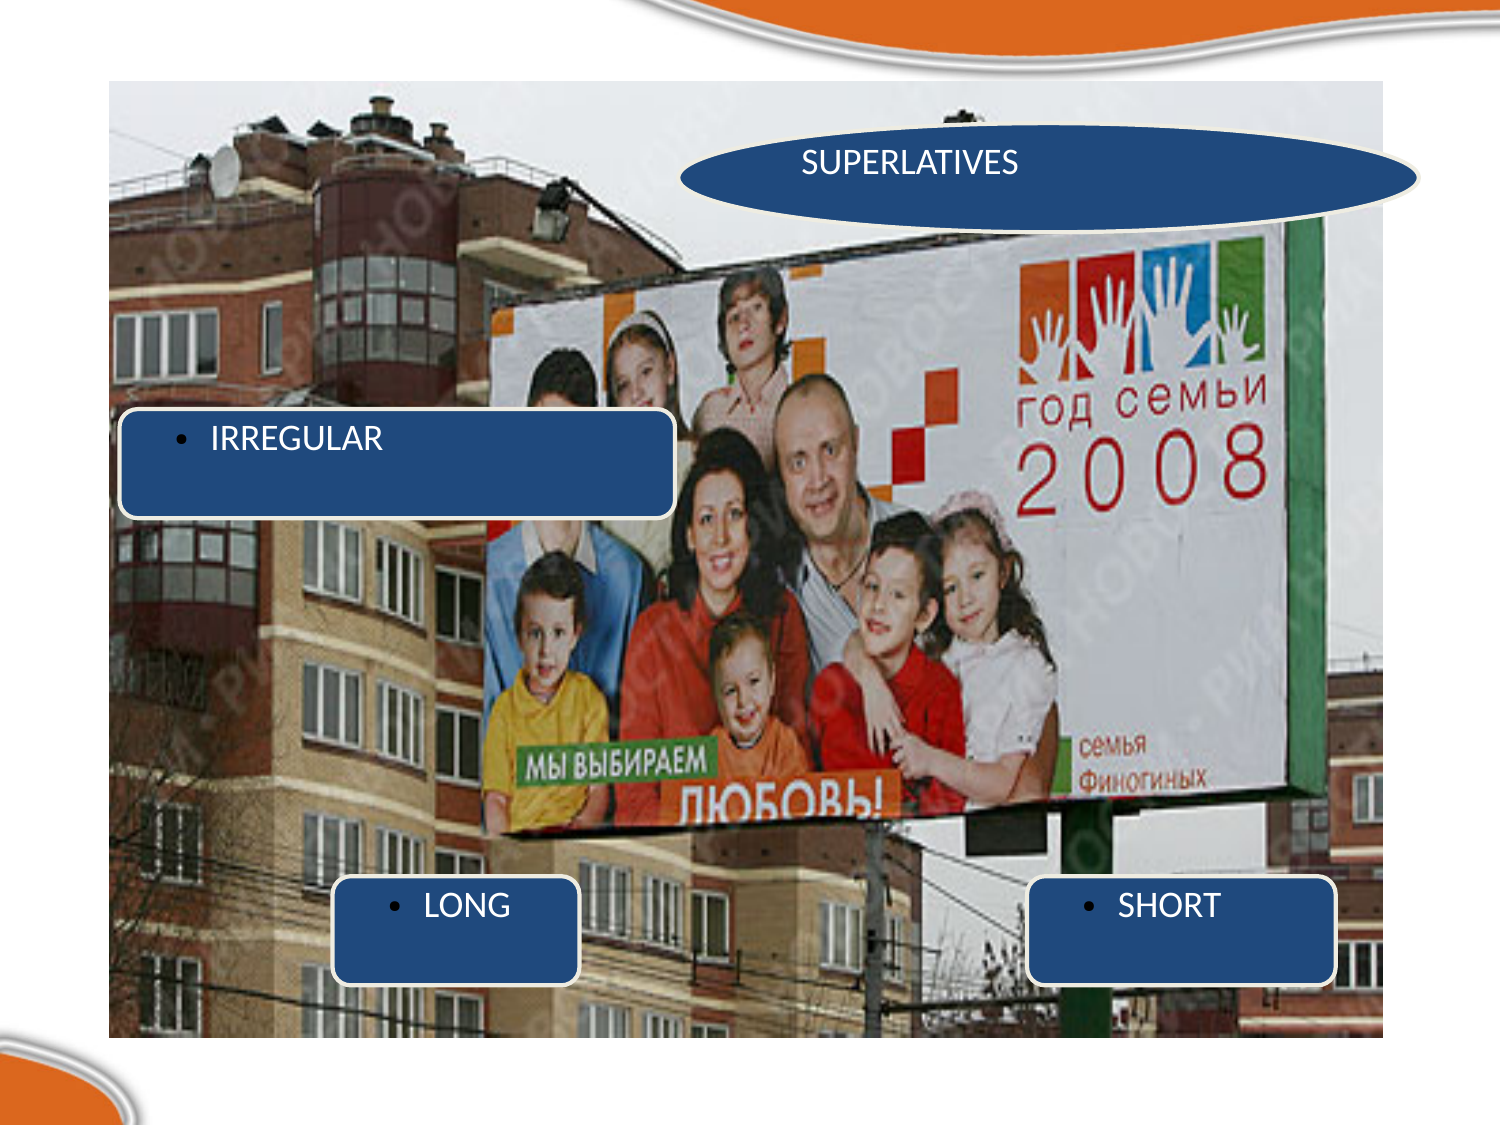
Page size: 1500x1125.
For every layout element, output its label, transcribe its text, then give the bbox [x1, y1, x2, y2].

picture [0, 0, 1500, 1125]
text_box SHORT [1027, 876, 1336, 986]
text_box LONG [332, 876, 580, 986]
text_box SUPERLATIVES [678, 123, 1419, 233]
text_box IRREGULAR [119, 409, 676, 519]
